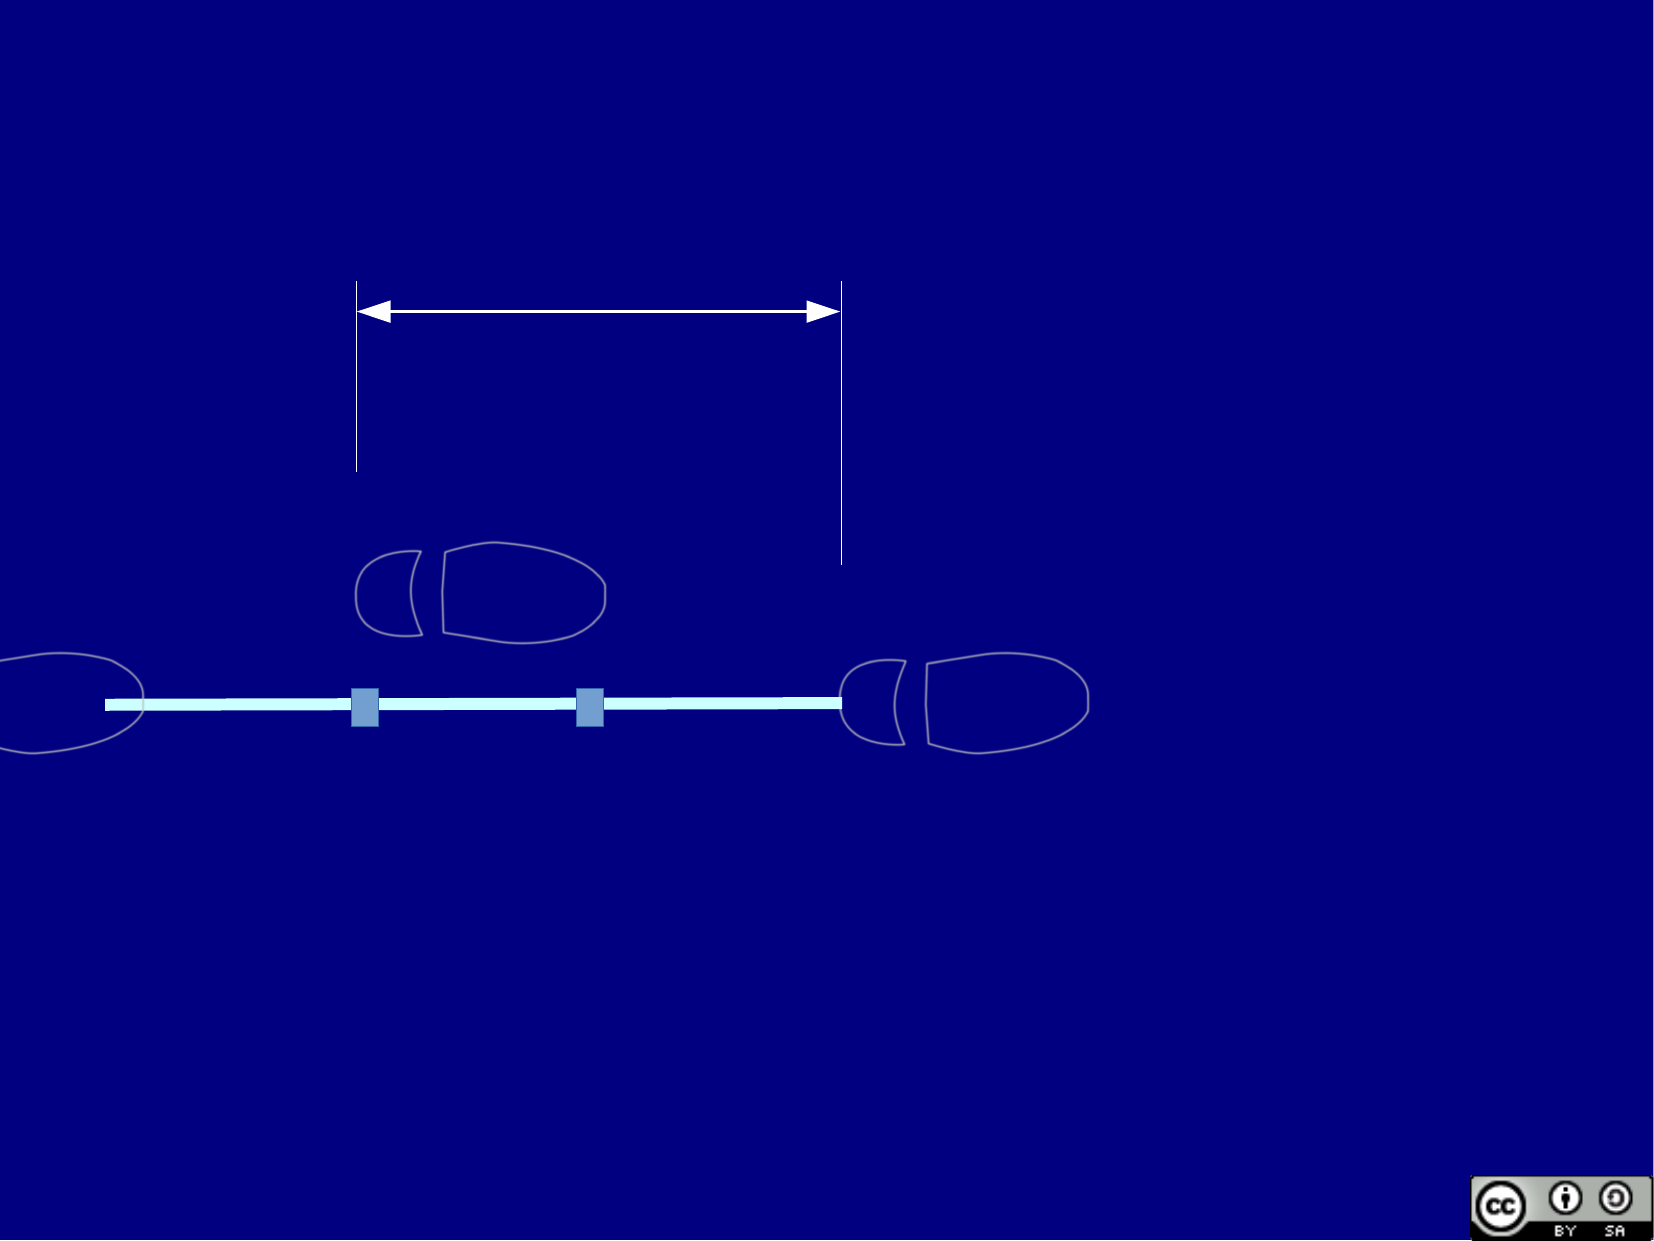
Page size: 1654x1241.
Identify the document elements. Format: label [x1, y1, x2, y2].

text_box [351, 688, 379, 727]
picture [332, 492, 634, 704]
picture [816, 592, 1117, 804]
text_box [576, 688, 604, 727]
picture [0, 592, 172, 805]
picture [1470, 1175, 1654, 1241]
